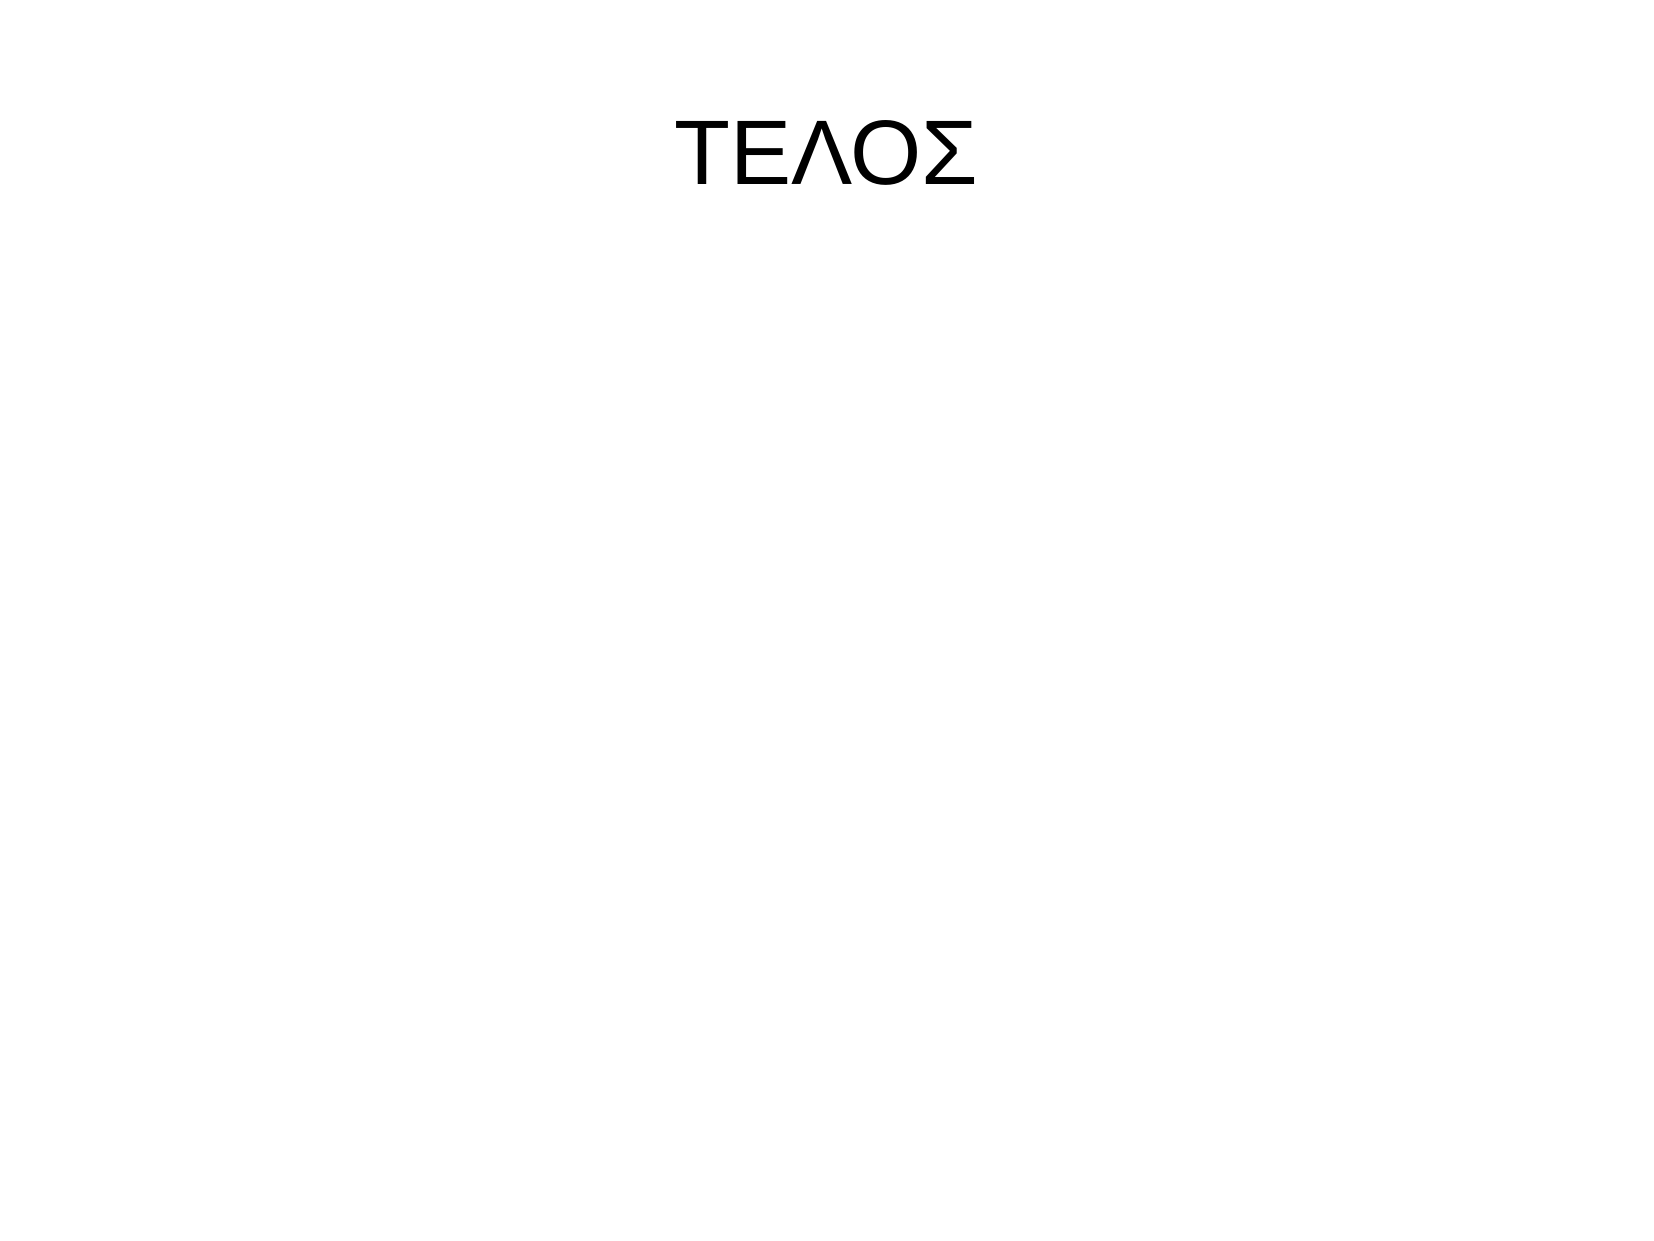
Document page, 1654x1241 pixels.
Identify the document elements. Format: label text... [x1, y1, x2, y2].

title ΤΕΛΟΣ [82, 49, 1571, 257]
